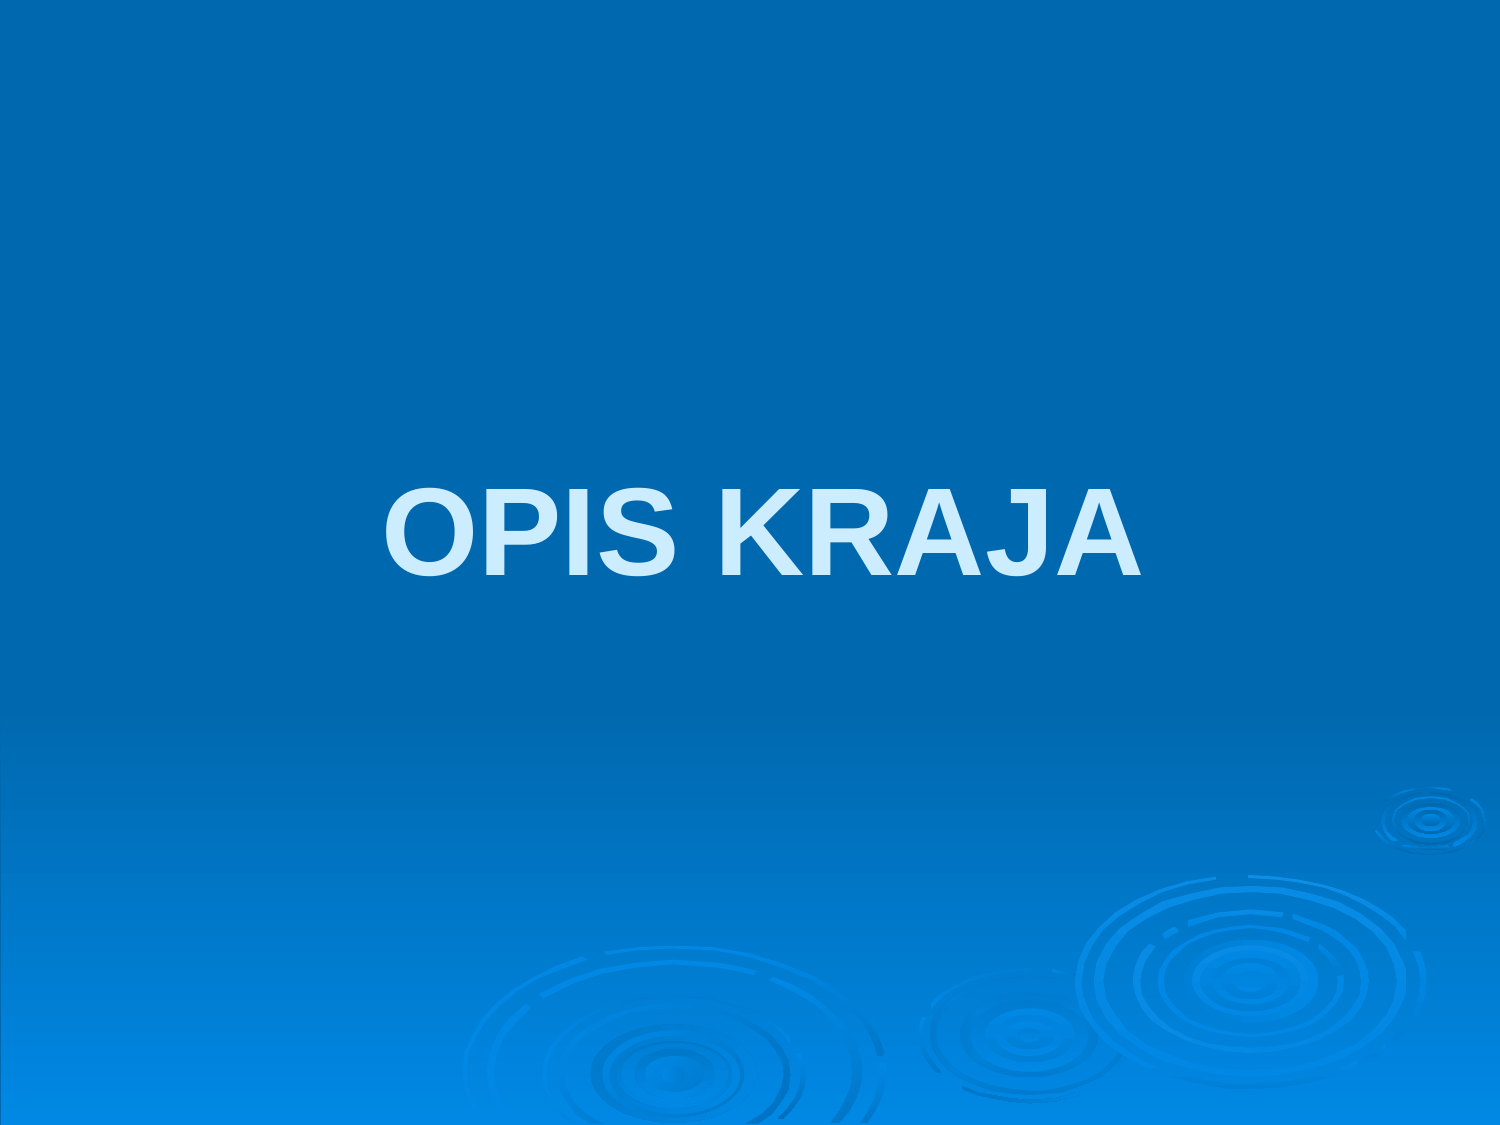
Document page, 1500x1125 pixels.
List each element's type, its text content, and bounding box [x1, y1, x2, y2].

title OPIS KRAJA [88, 385, 1439, 667]
